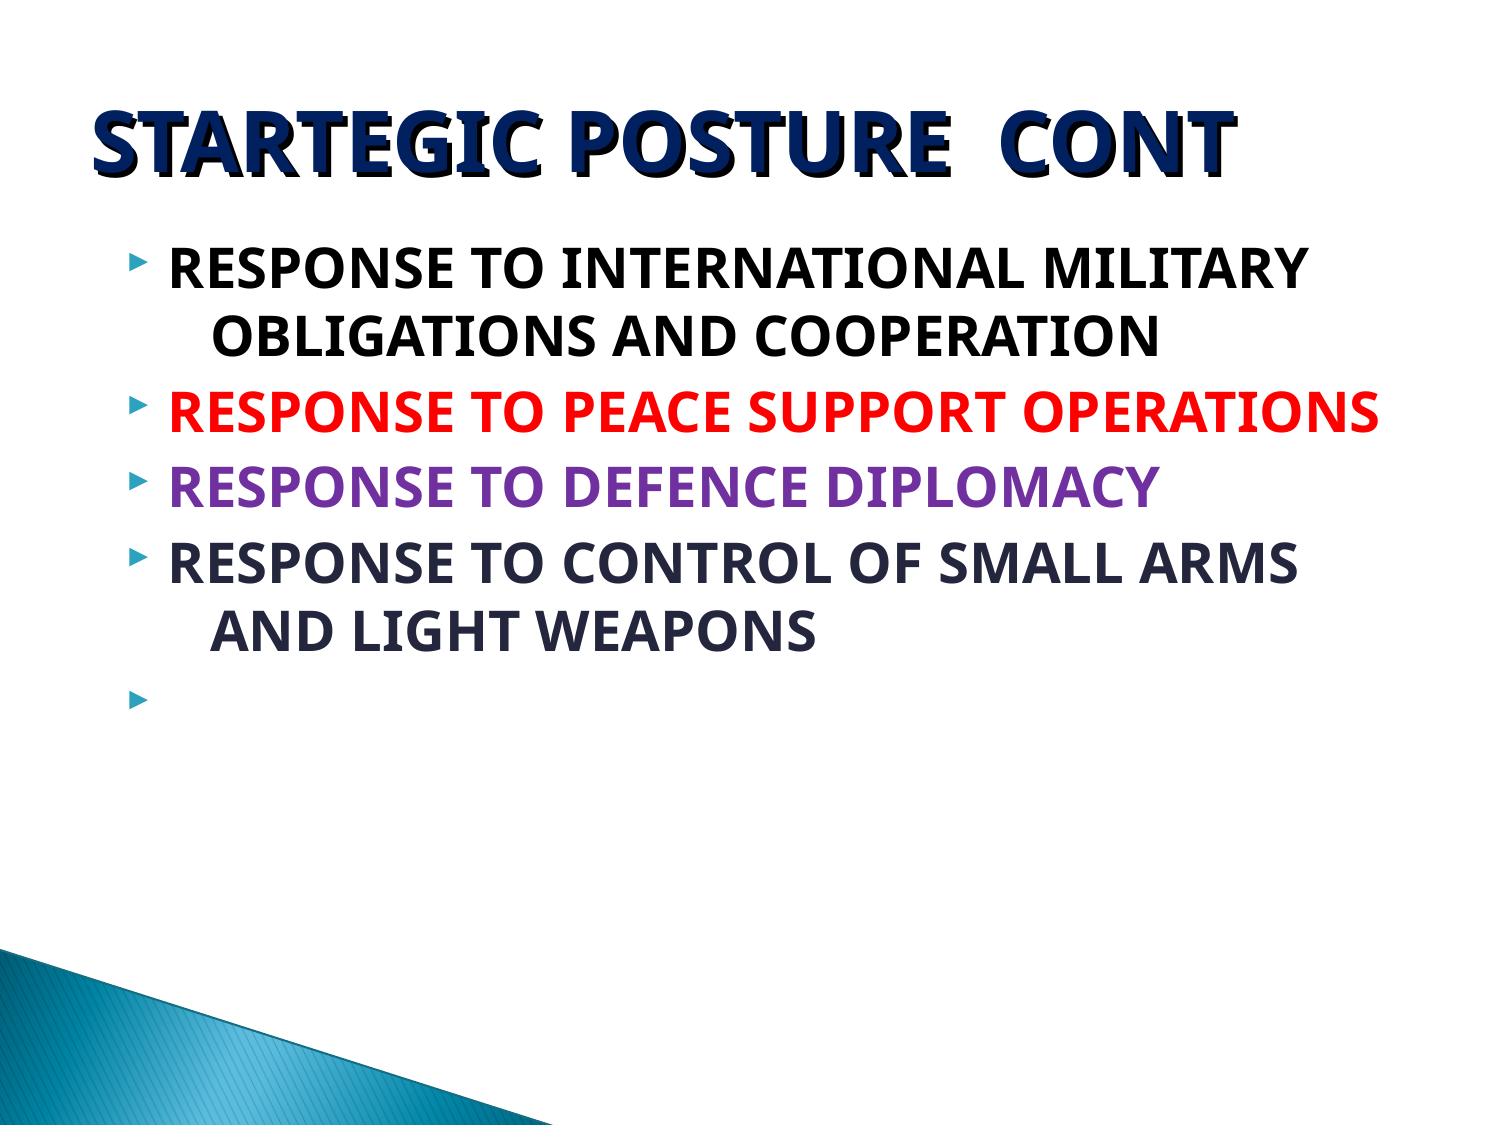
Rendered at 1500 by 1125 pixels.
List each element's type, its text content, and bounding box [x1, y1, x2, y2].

list RESPONSE TO INTERNATIONAL MILITARY OBLIGATIONS AND COOPERATION RESPONSE TO PEACE SUPPORT OPERATIONS RESPONSE TO DEFENCE DIPLOMACY RESPONSE TO CONTROL OF SMALL ARMS AND LIGHT WEAPONS [75, 233, 1426, 1125]
title STARTEGIC POSTURE CONT [75, 45, 1426, 233]
